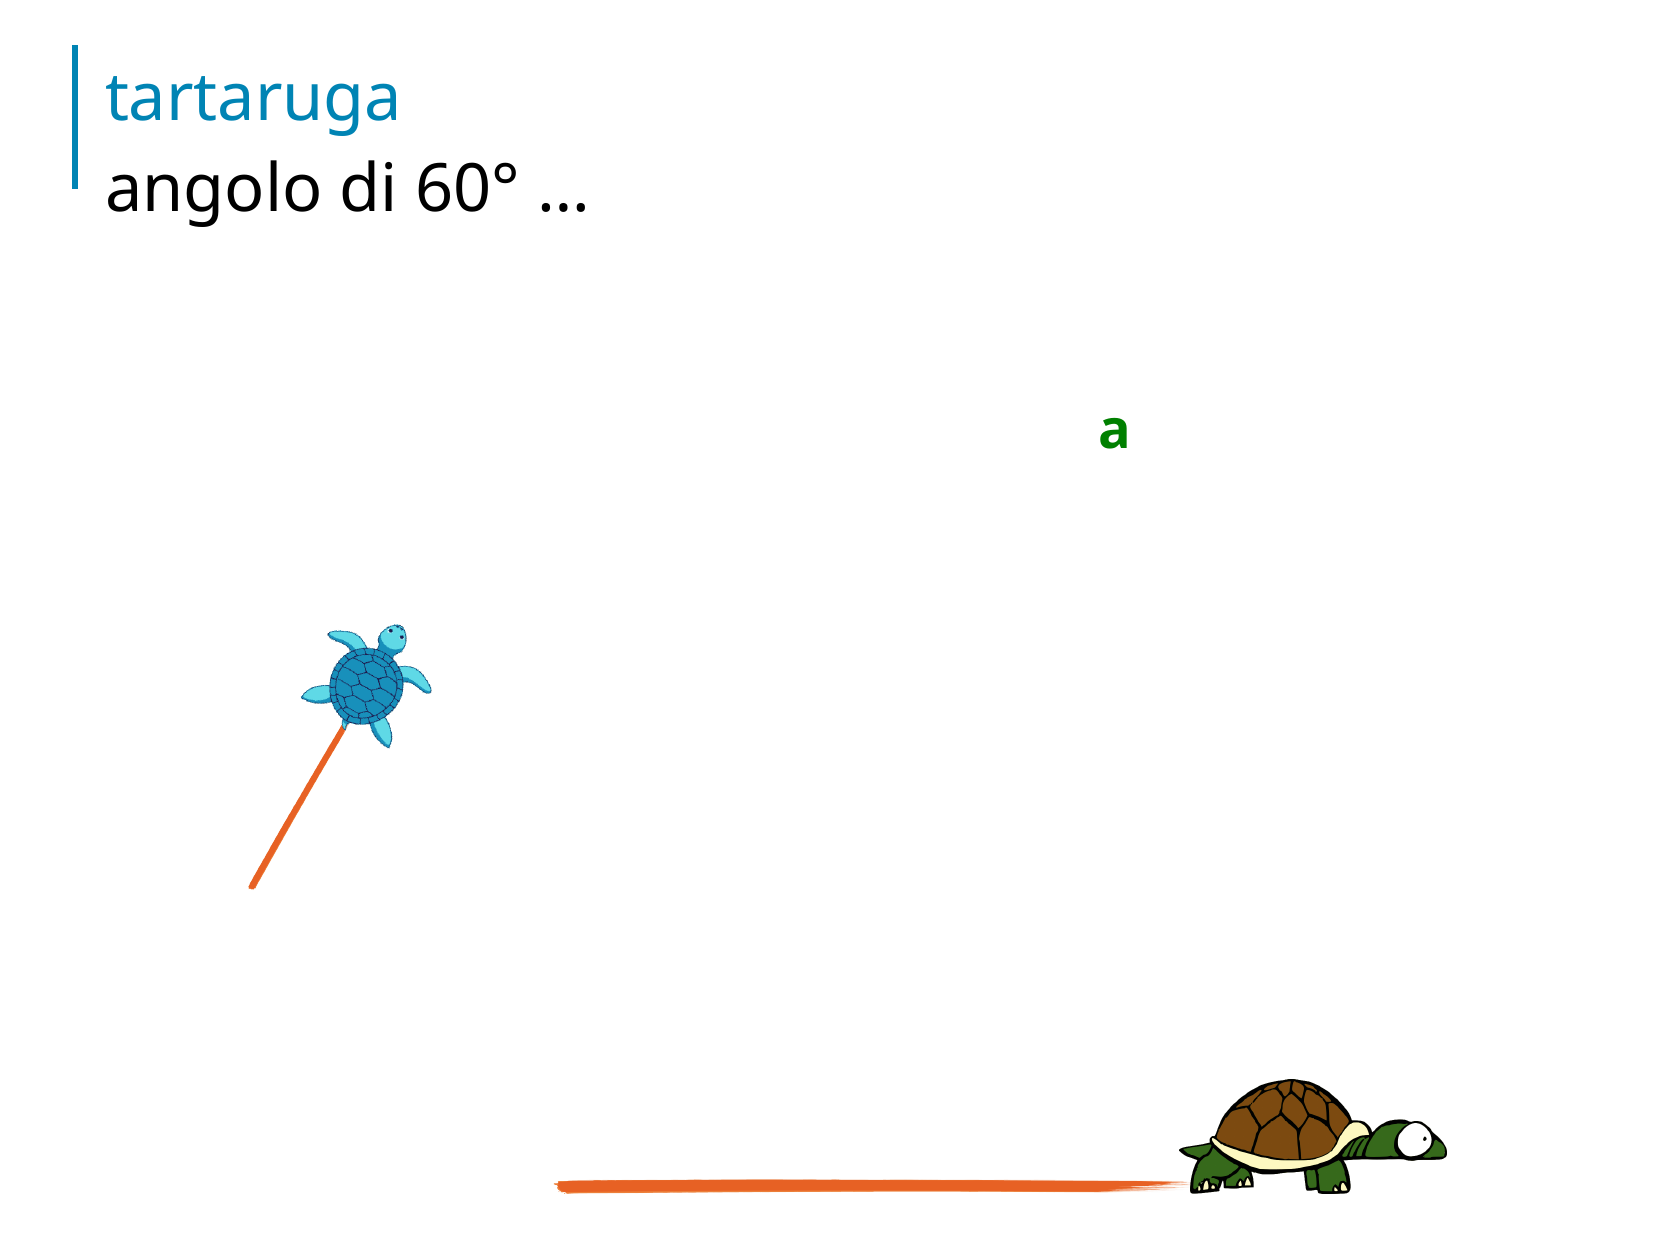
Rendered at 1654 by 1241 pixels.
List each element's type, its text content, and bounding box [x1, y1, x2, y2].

picture [246, 596, 452, 892]
title tartaruga angolo di 60° … [105, 49, 1571, 200]
picture [553, 1079, 1447, 1194]
text_box a [1083, 383, 1160, 472]
